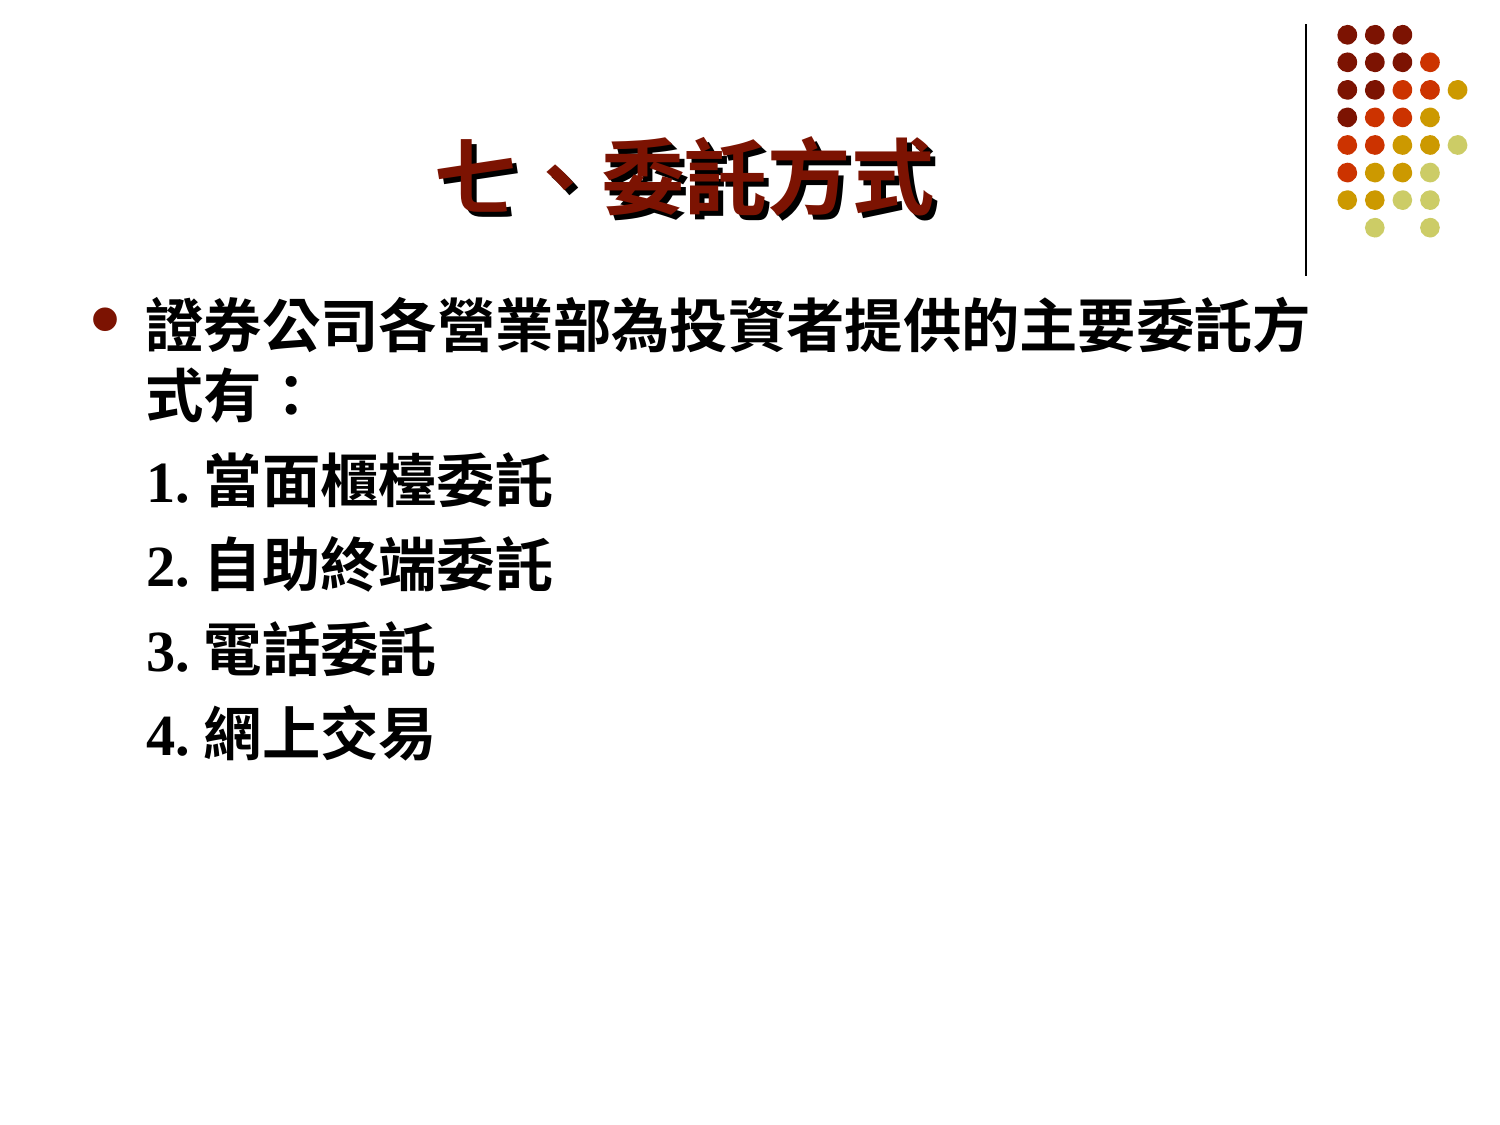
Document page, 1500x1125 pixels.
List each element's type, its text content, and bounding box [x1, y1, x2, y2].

list 證券公司各營業部為投資者提供的主要委託方式有： 1.當面櫃檯委託 2.自助終端委託 3.電話委託 4.網上交易 [74, 282, 1341, 1006]
title 七、委託方式 [74, 20, 1313, 233]
